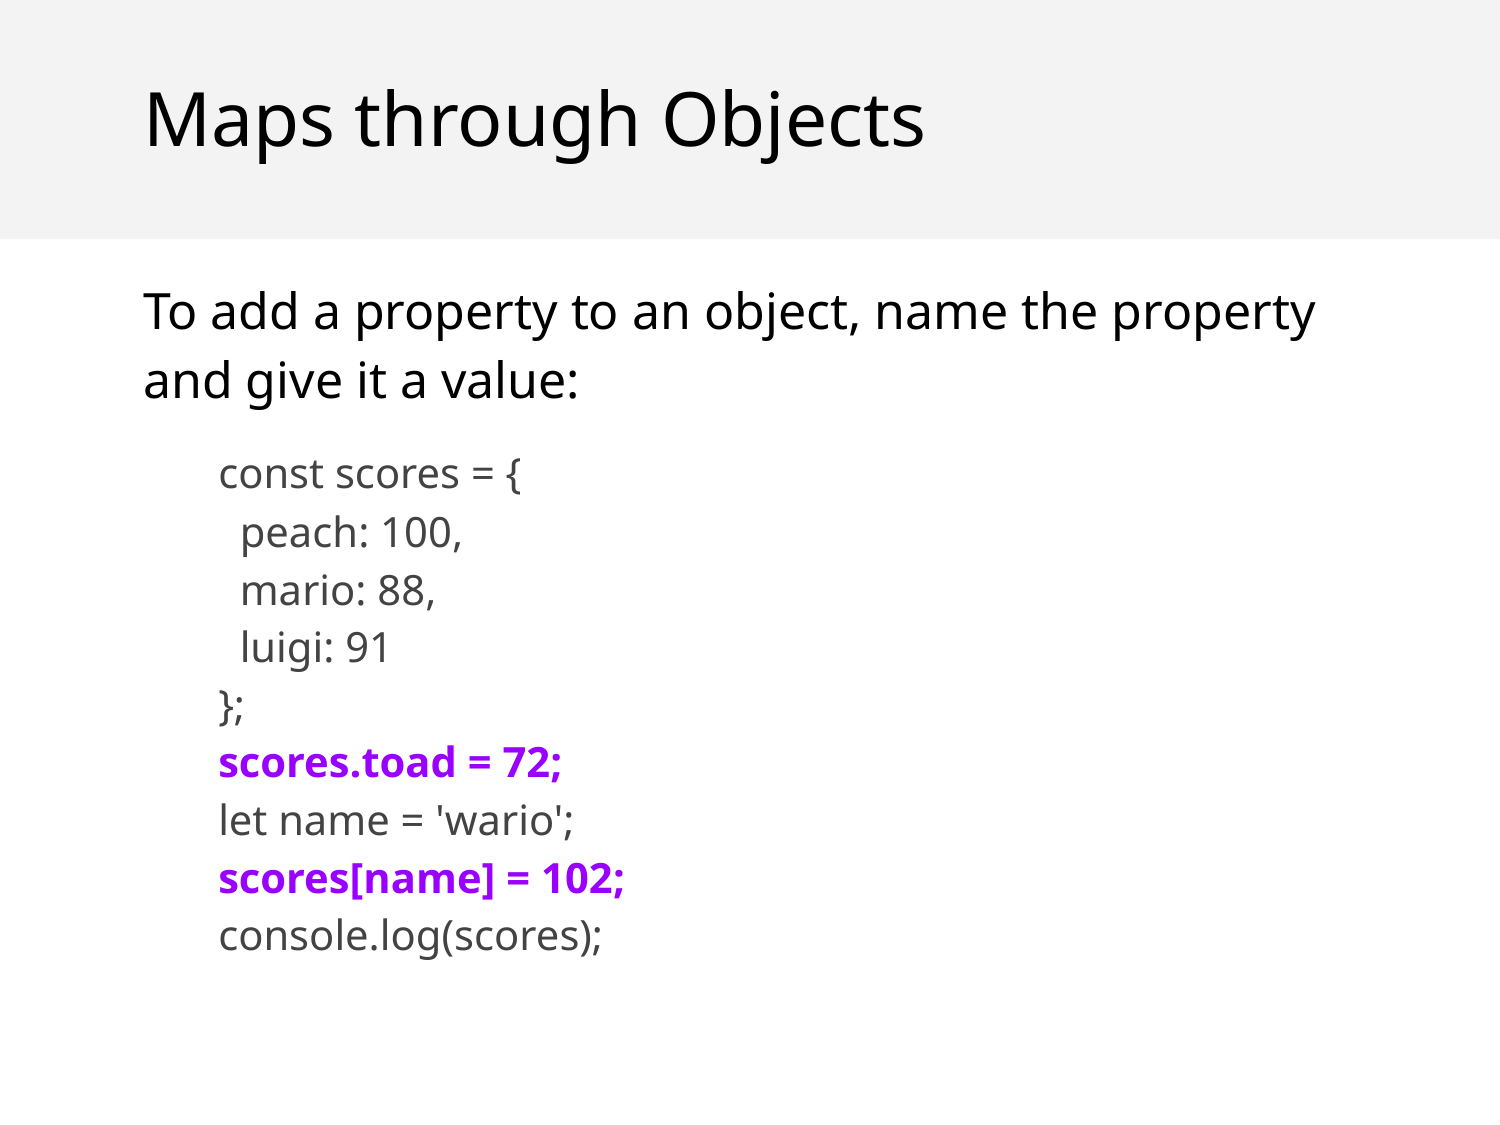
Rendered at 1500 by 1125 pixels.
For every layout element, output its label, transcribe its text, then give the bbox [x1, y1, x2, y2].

title Maps through Objects [128, 56, 1372, 183]
list To add a property to an object, name the property and give it a value: const scores = { peach: 100, mario: 88, luigi: 91 }; scores.toad = 72; let name = 'wario'; scores[name] = 102; console.log(scores); [128, 255, 1372, 1106]
